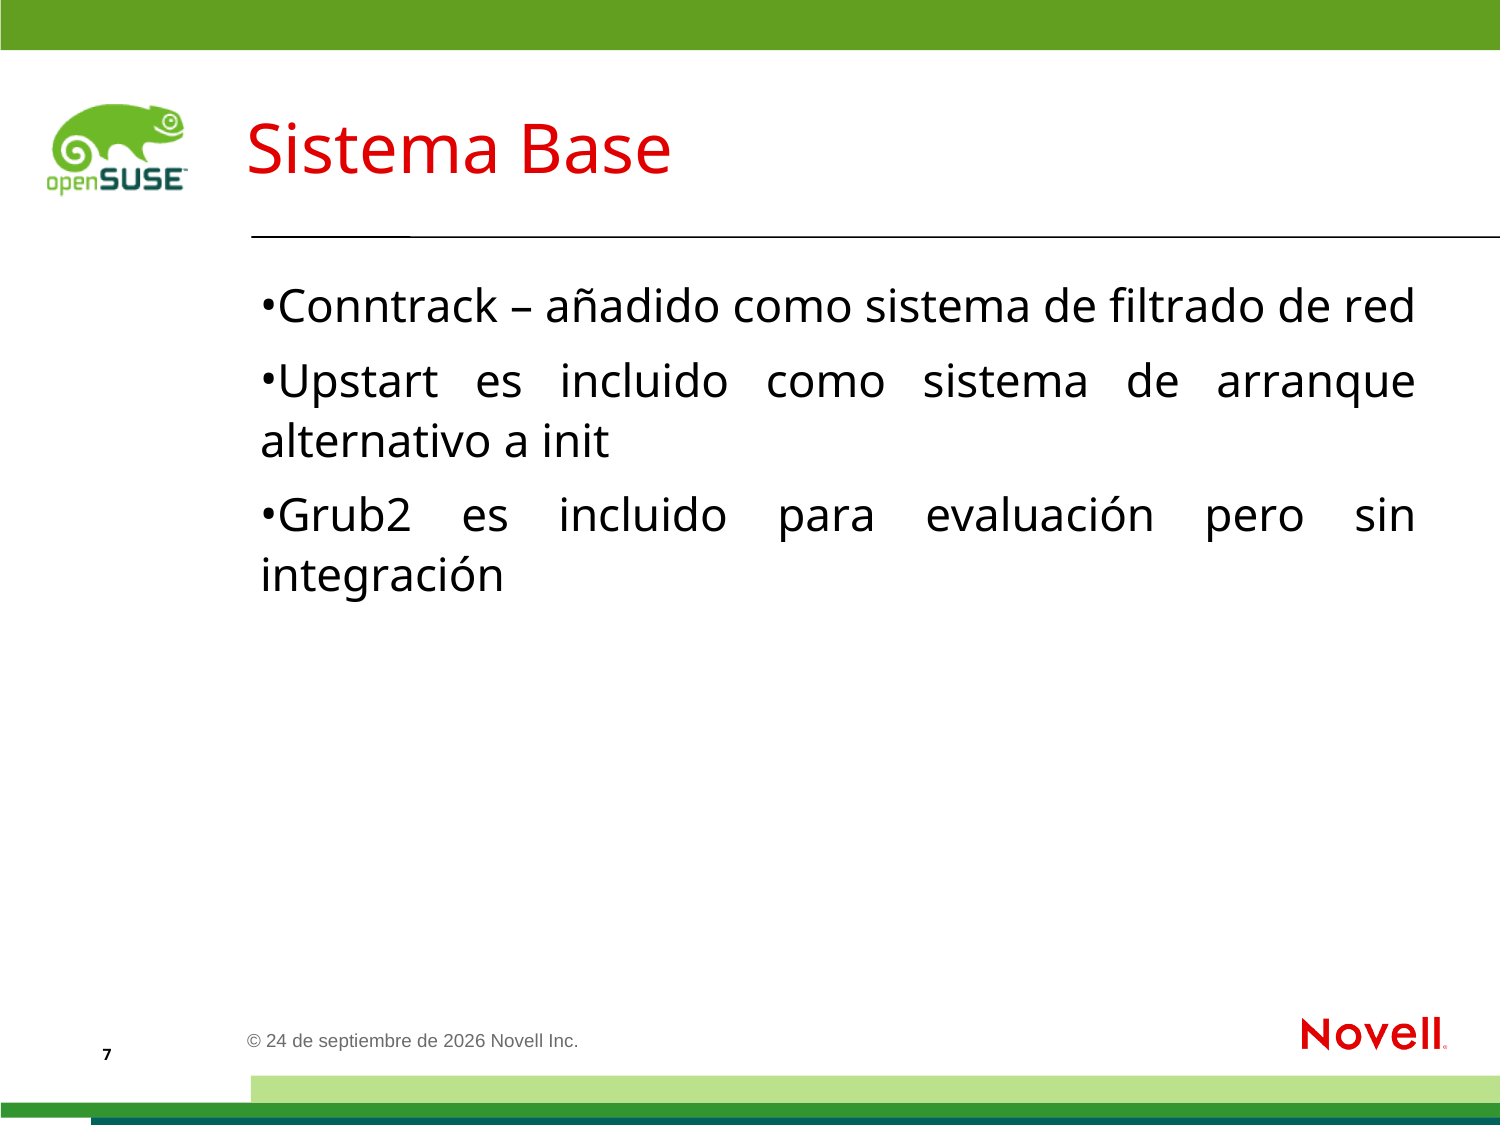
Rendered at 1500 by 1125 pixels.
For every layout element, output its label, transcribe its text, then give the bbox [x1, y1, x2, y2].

picture [1295, 1026, 1453, 1056]
title Sistema Base [246, 60, 1409, 239]
picture [47, 104, 188, 197]
list Conntrack – añadido como sistema de filtrado de red Upstart es incluido como sistema de arranque alternativo a init Grub2 es incluido para evaluación pero sin integración [245, 267, 1458, 1026]
